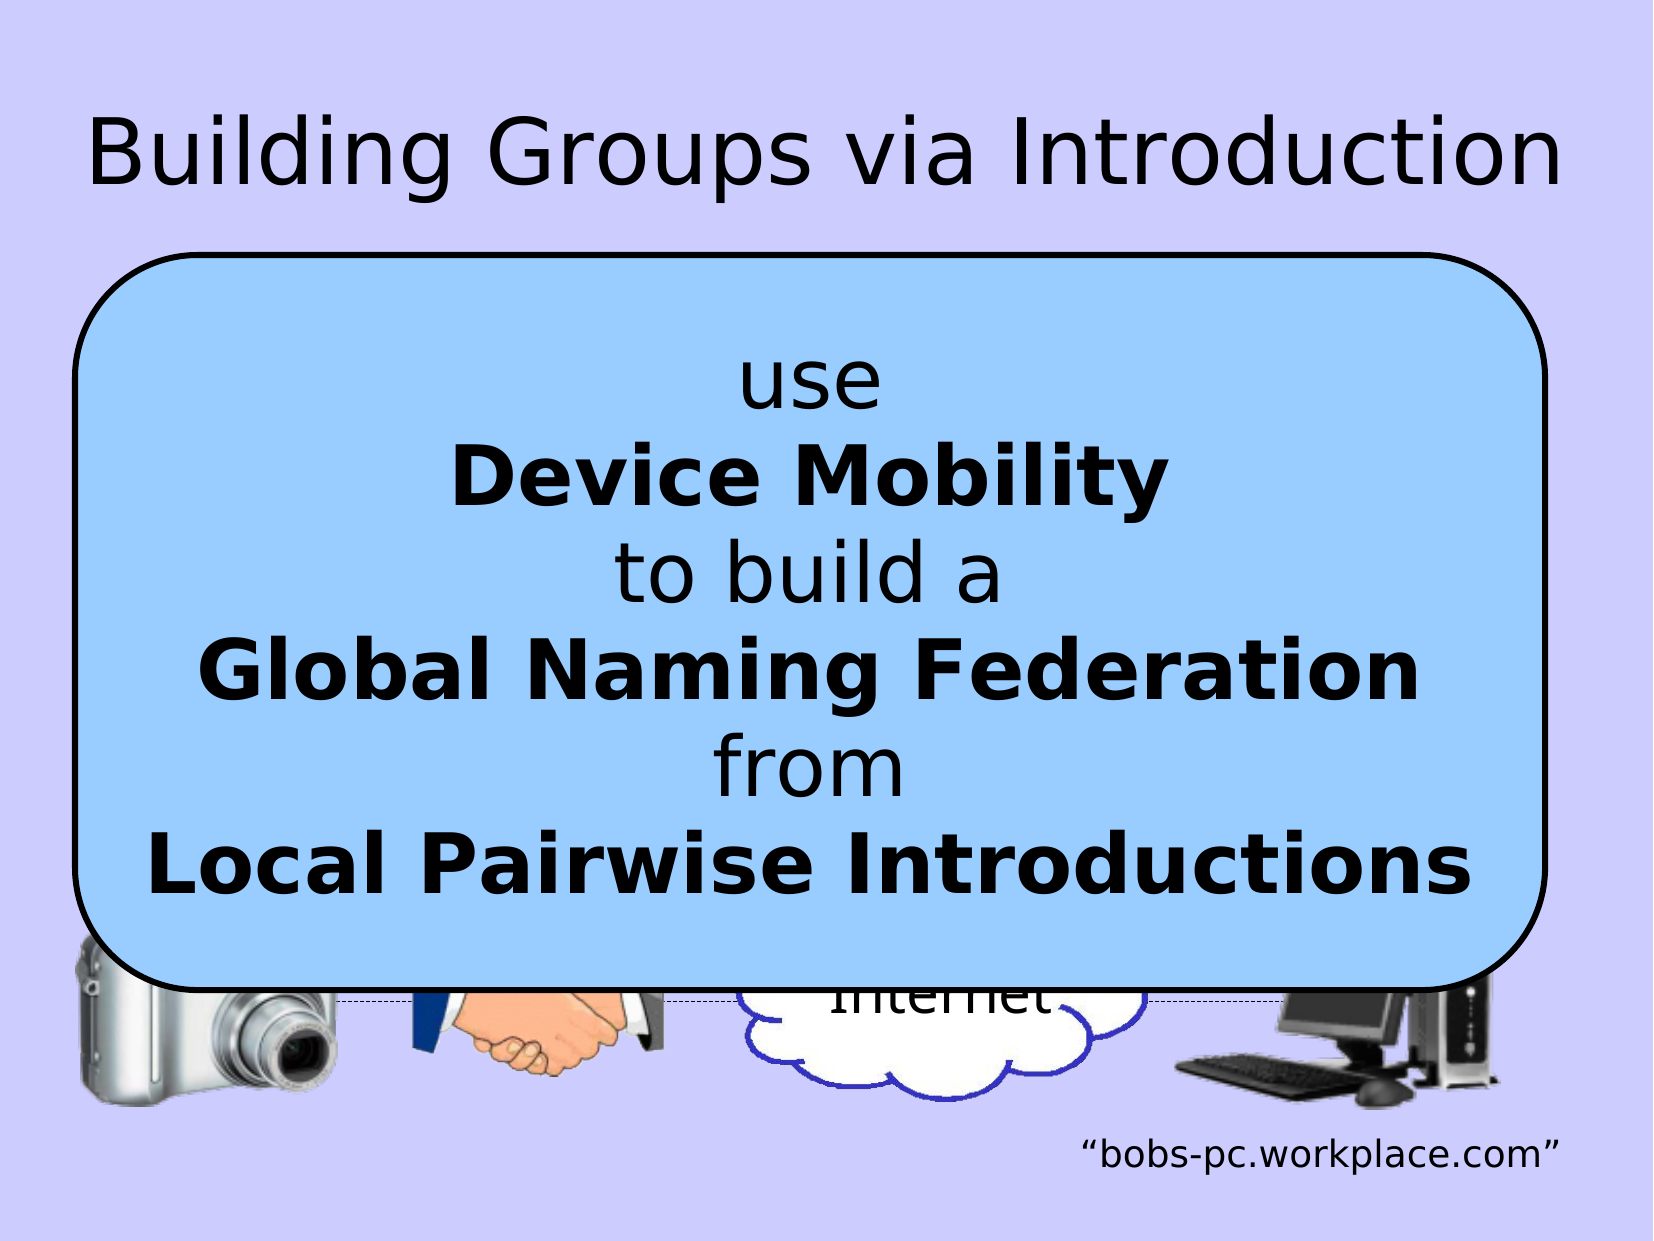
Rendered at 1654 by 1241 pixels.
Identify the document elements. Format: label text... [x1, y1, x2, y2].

text_box “bobs-pc.workplace.com” [1065, 1125, 1606, 1169]
text_box use Device Mobility to build a Global Naming Federation from Local Pairwise Introductions [75, 257, 1546, 991]
picture [75, 903, 338, 1107]
picture [405, 991, 668, 1077]
title Building Groups via Introduction [82, 49, 1571, 257]
picture [735, 991, 1148, 1102]
text_box Internet [772, 991, 1111, 1010]
picture [1174, 963, 1501, 1111]
